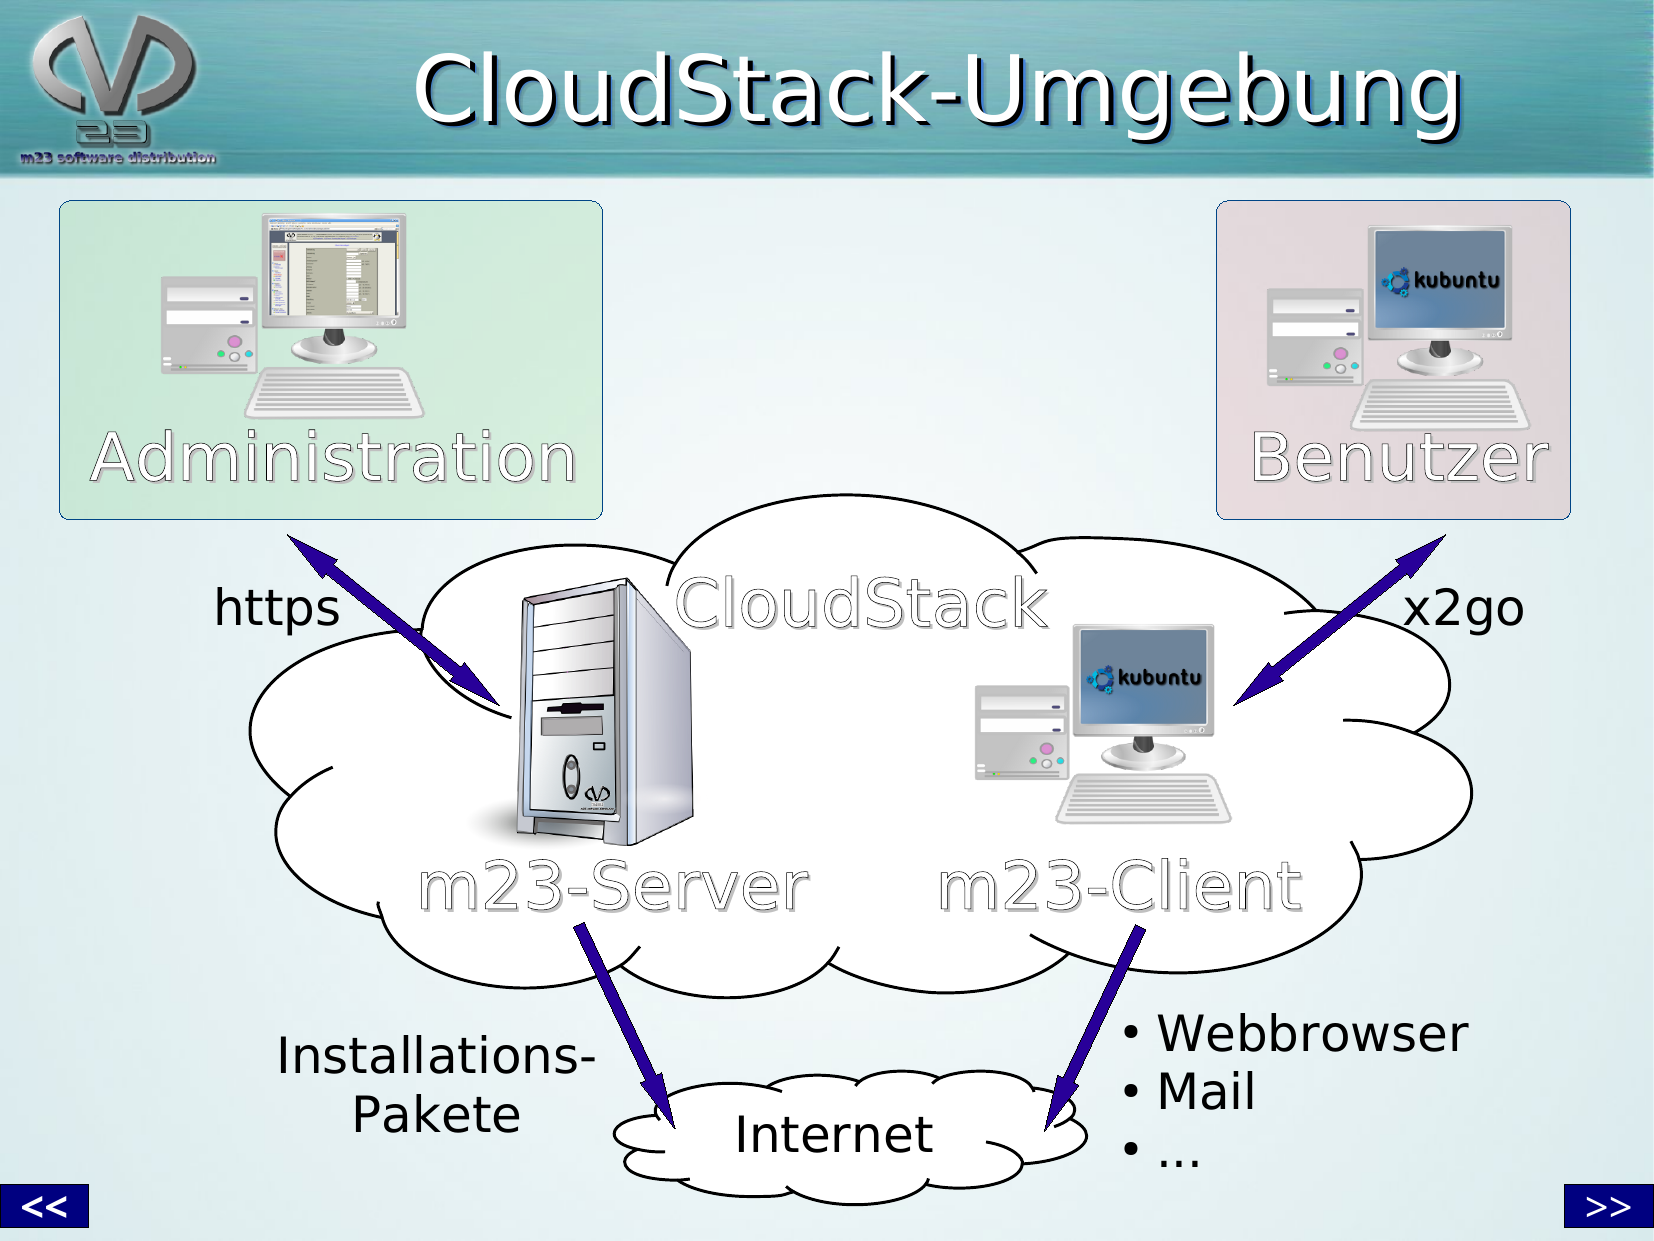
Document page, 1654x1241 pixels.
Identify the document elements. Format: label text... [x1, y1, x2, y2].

title CloudStack-Umgebung [224, 2, 1654, 178]
text_box m23-Client [935, 846, 1382, 925]
text_box x2go [1393, 578, 1536, 638]
text_box Webbrowser Mail ... [1122, 1004, 1560, 1180]
text_box Administration [68, 418, 600, 497]
text_box https [206, 578, 349, 638]
text_box CloudStack [637, 564, 1084, 643]
picture [0, 0, 1654, 1241]
text_box Internet [614, 1071, 1087, 1205]
text_box [1216, 200, 1571, 520]
text_box Benutzer [1219, 418, 1577, 497]
text_box m23-Server [415, 846, 862, 925]
text_box [250, 494, 1472, 1132]
text_box Installations-Pakete [271, 1027, 603, 1145]
text_box [59, 200, 603, 520]
